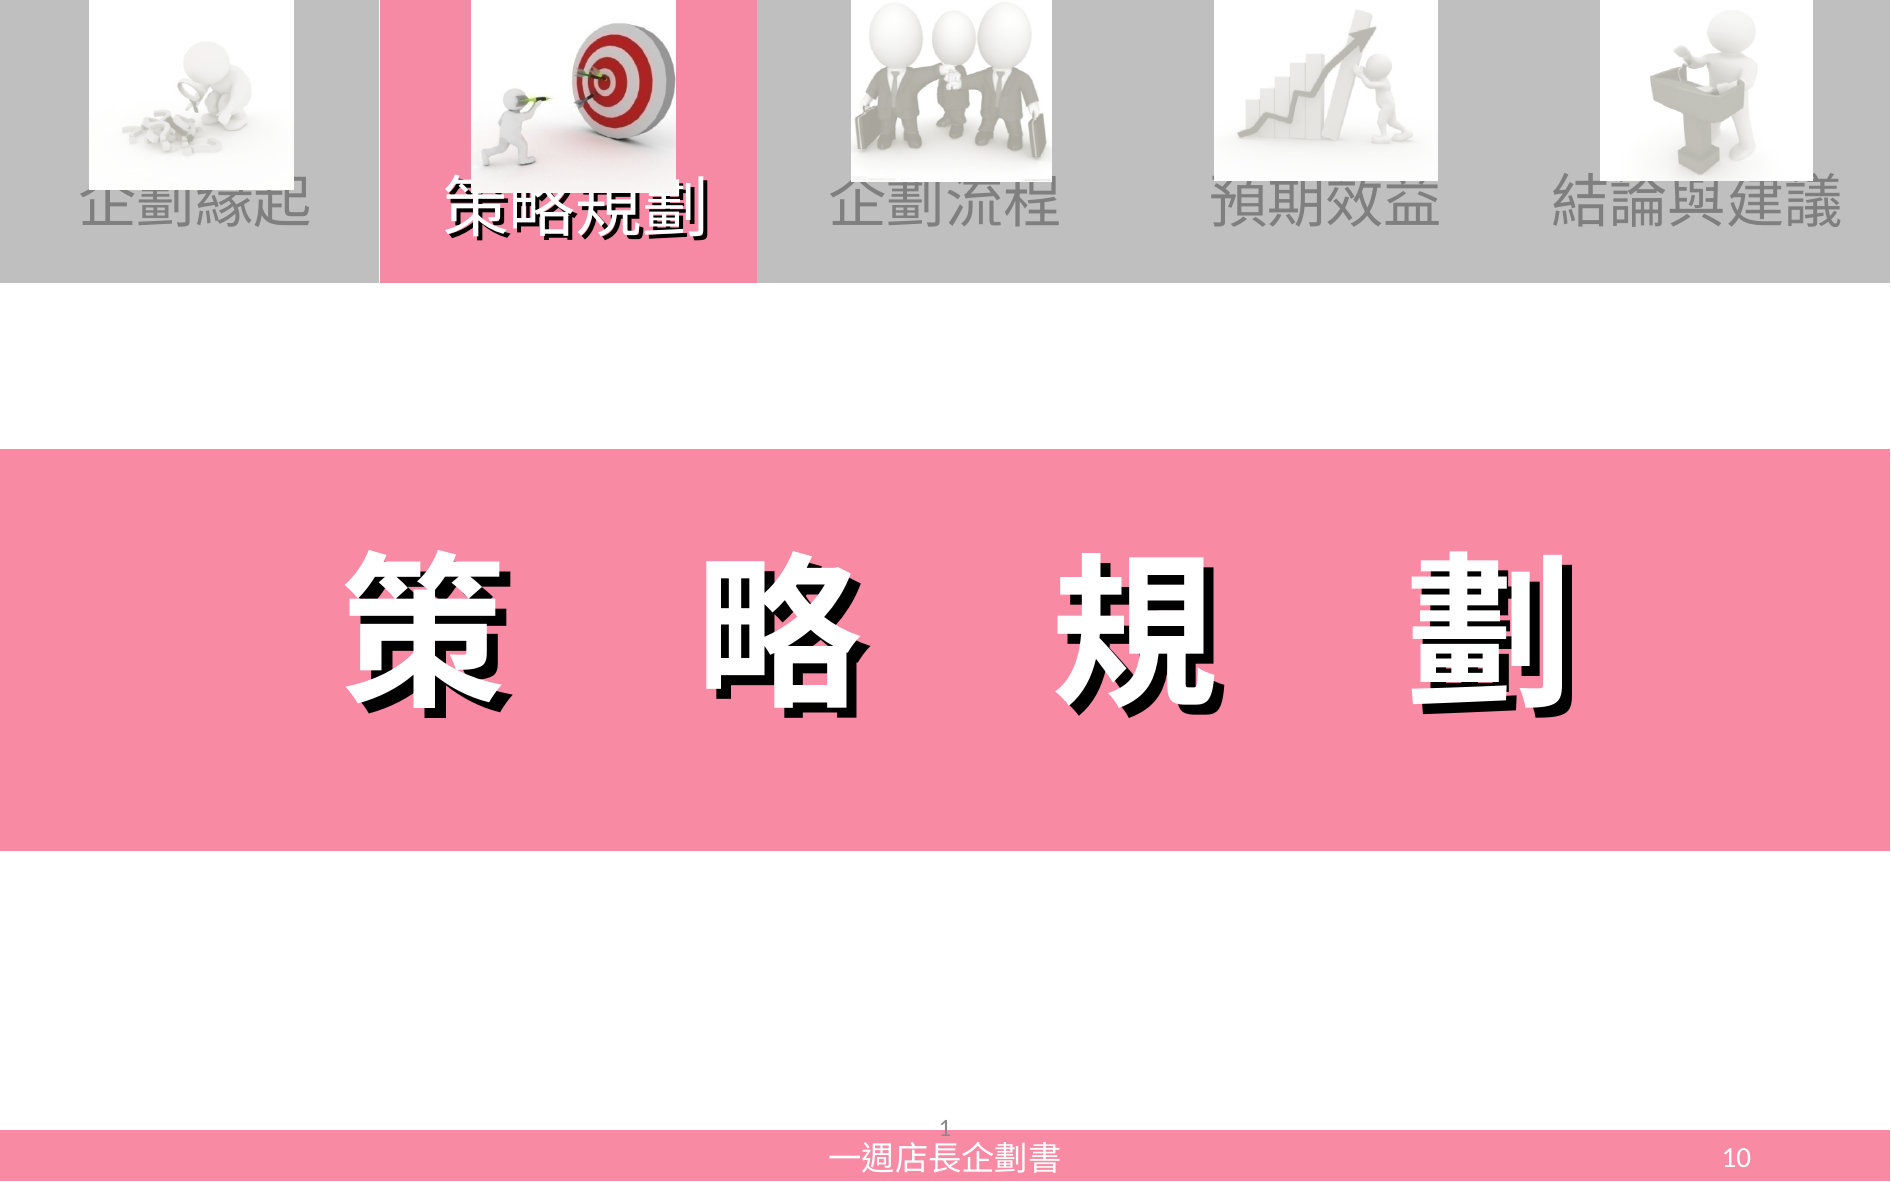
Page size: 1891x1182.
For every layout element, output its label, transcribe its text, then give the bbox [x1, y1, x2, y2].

picture [1214, 0, 1438, 181]
text_box 策略規劃 [417, 157, 735, 253]
text_box 1 [645, 1094, 1245, 1158]
text_box 10 [1706, 1130, 1891, 1182]
text_box 企劃緣起 [42, 157, 348, 243]
picture [1600, 0, 1813, 181]
text_box [0, 0, 379, 283]
text_box 一週店長企劃書 [0, 1130, 1706, 1181]
text_box [380, 0, 1890, 283]
picture [471, 0, 676, 193]
text_box 策 略 規 劃 [42, 519, 1871, 737]
text_box 結論與建議 [1523, 157, 1871, 243]
text_box 預期效益 [1179, 157, 1473, 243]
text_box 企劃流程 [781, 157, 1110, 243]
picture [851, 0, 1052, 182]
picture [89, 0, 294, 190]
text_box [0, 449, 1890, 851]
